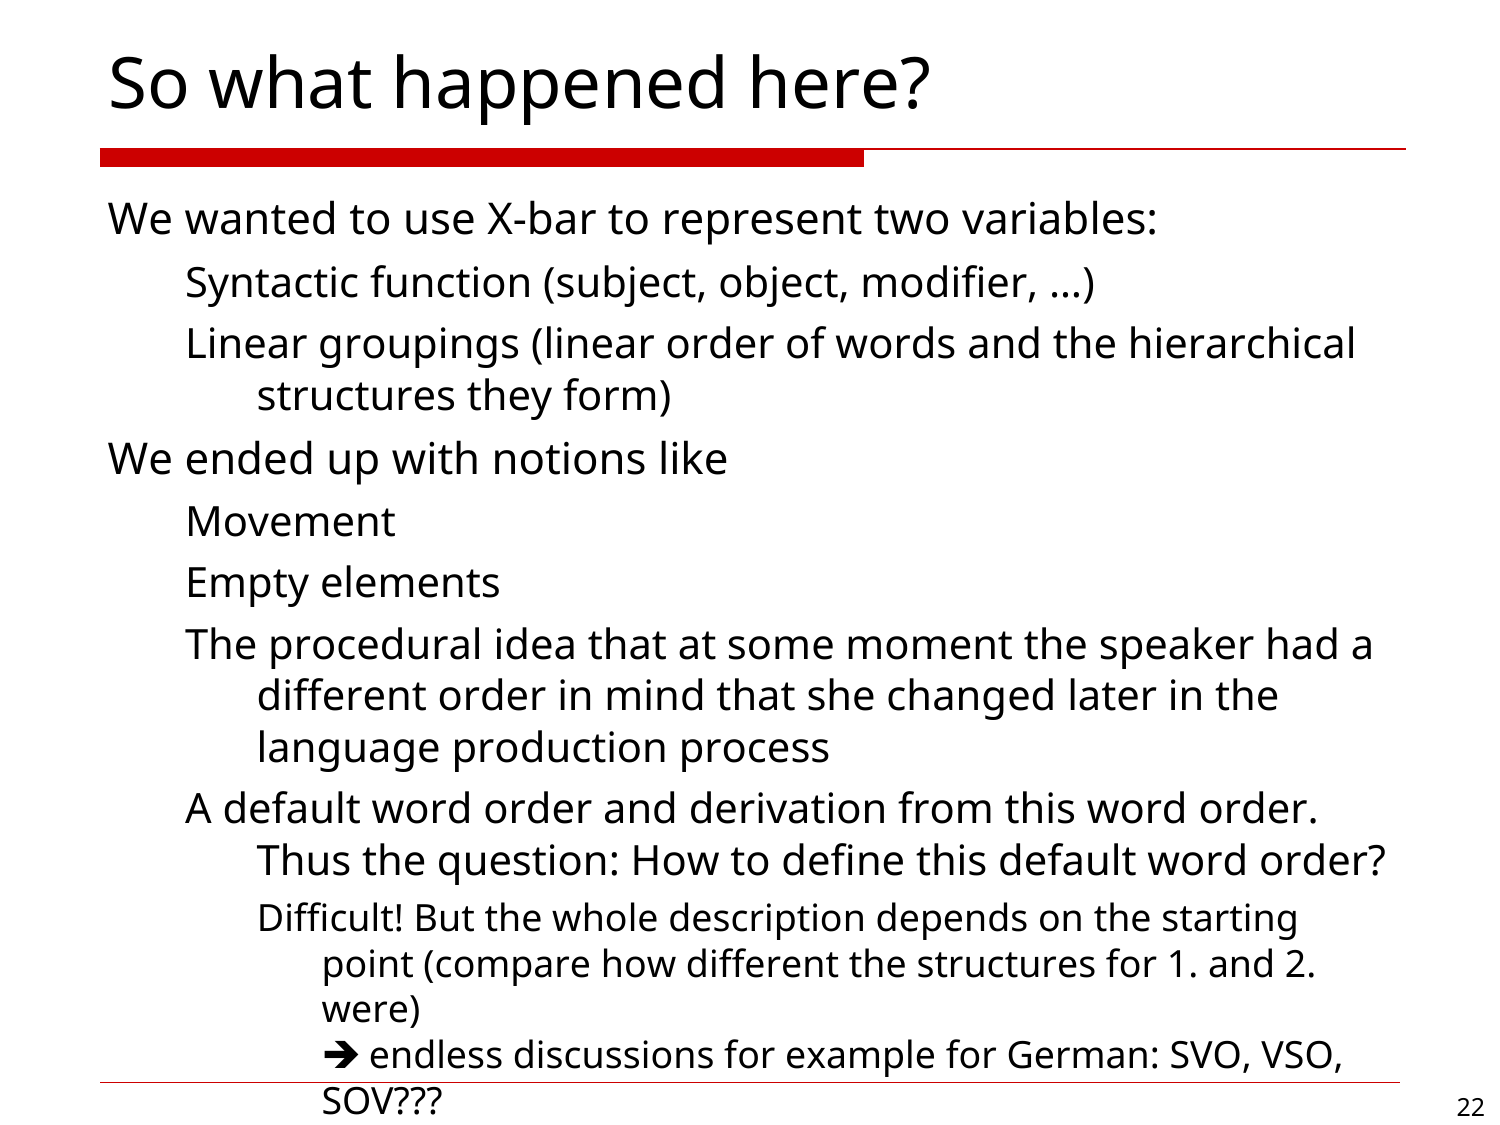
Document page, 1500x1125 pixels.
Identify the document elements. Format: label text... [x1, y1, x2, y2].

list We wanted to use X-bar to represent two variables: Syntactic function (subject, object, modifier, …) Linear groupings (linear order of words and the hierarchical structures they form) We ended up with notions like Movement Empty elements The procedural idea that at some moment the speaker had a different order in mind that she changed later in the language production process A default word order and derivation from this word order. Thus the question: How to define this default word order? Difficult! But the whole description depends on the starting point (compare how different the structures for 1. and 2. were)  endless discussions for example for German: SVO, VSO, SOV??? Scrambling Non configurational languages [92, 184, 1406, 1065]
title So what happened here? [94, 36, 1407, 138]
